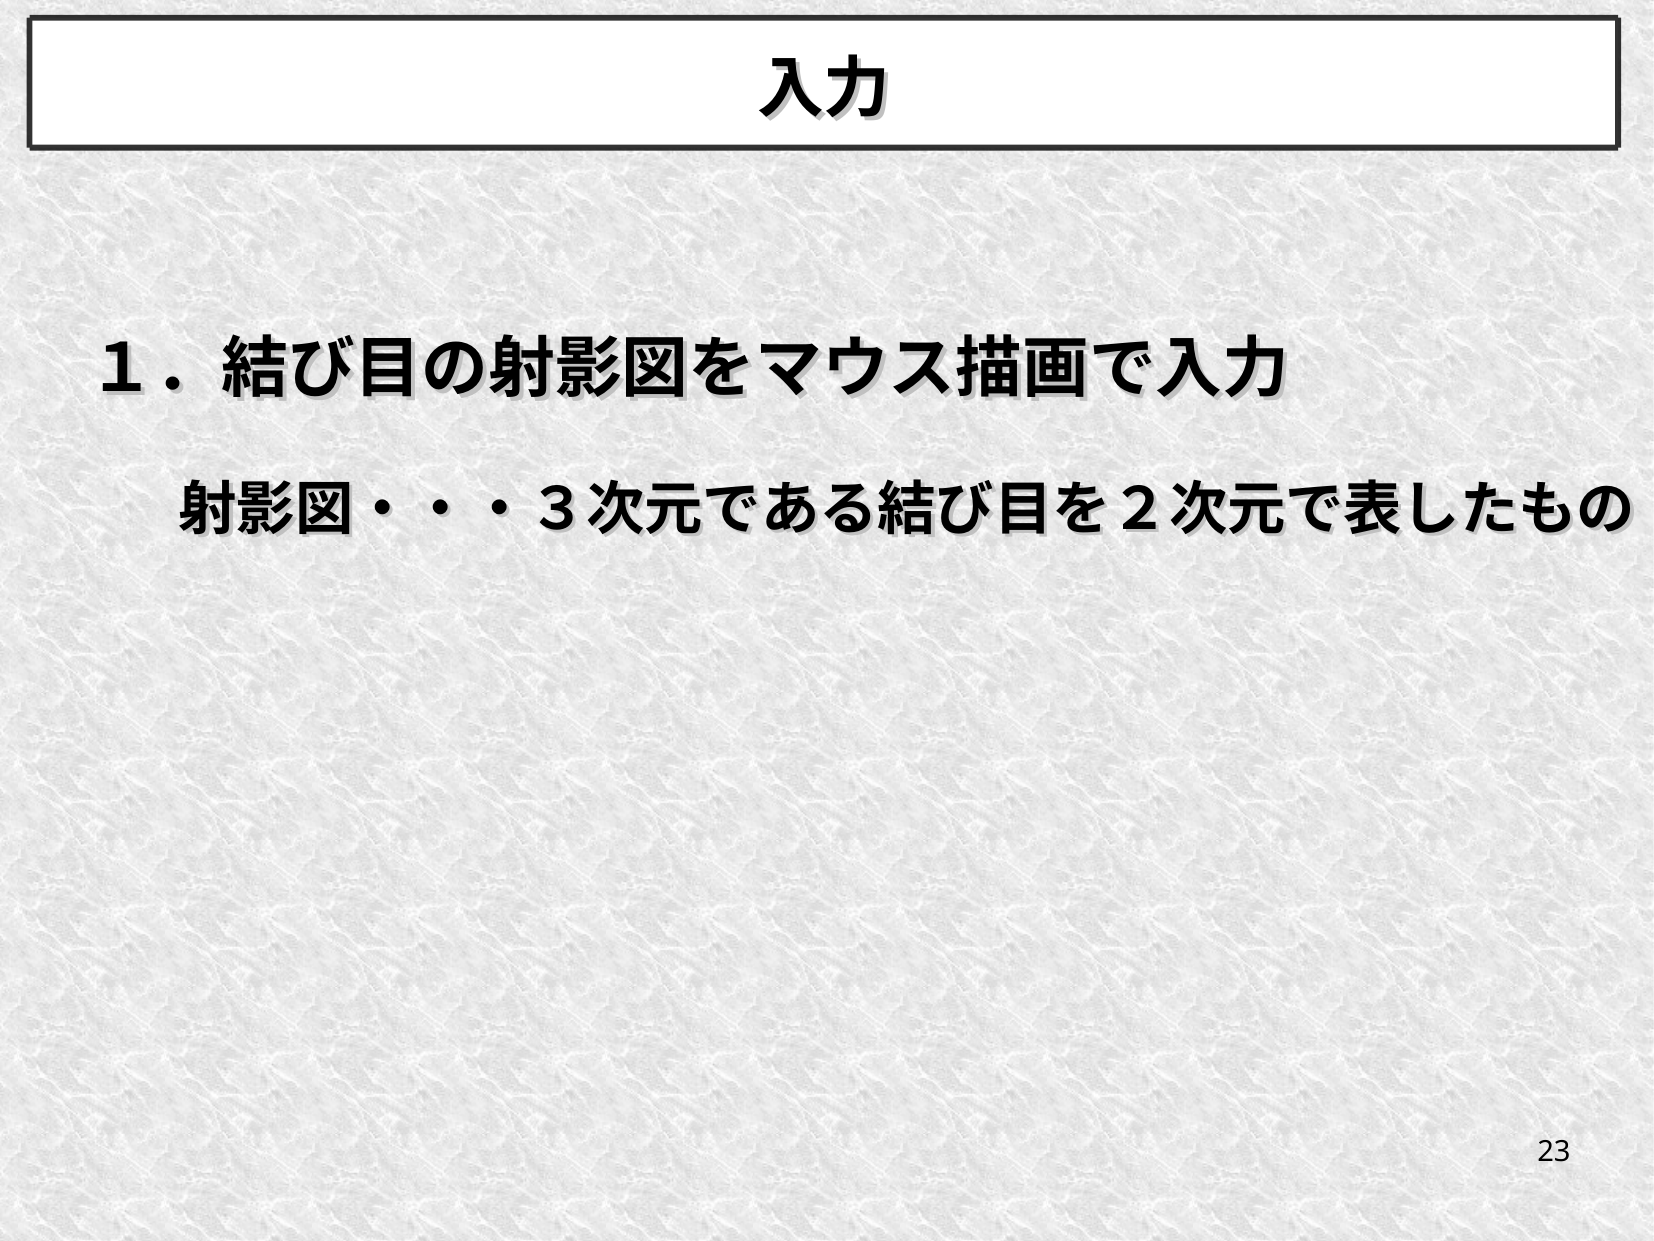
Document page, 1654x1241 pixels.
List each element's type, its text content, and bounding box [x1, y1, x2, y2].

text_box １．結び目の射影図をマウス描画で入力 [73, 307, 1287, 396]
picture [0, 0, 1654, 1241]
text_box 入力 [29, 17, 1619, 148]
text_box 射影図・・・３次元である結び目を２次元で表したもの [164, 454, 1632, 534]
